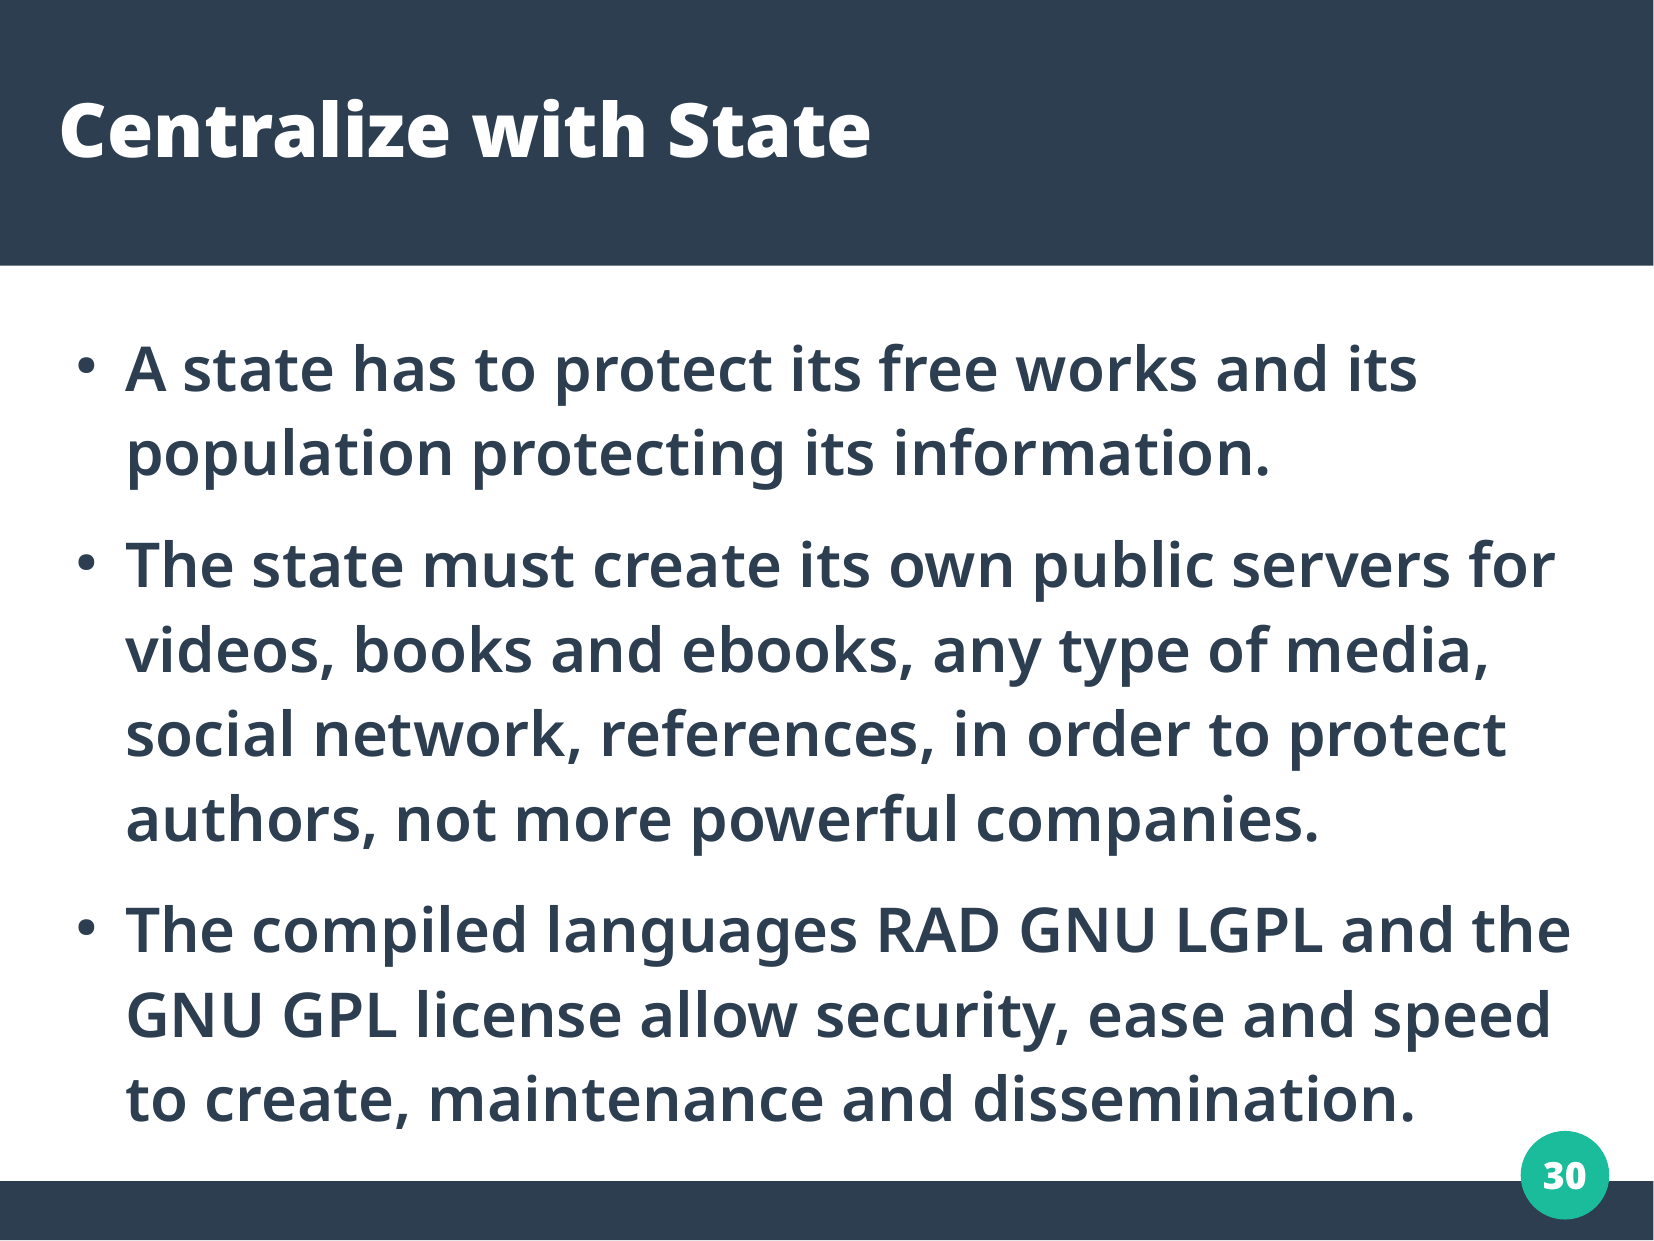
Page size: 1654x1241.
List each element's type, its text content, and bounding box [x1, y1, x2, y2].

title Centralize with State [59, 49, 1595, 207]
list A state has to protect its free works and its population protecting its information. The state must create its own public servers for videos, books and ebooks, any type of media, social network, references, in order to protect authors, not more powerful companies. The compiled languages RAD GNU LGPL and the GNU GPL license allow security, ease and speed to create, maintenance and dissemination. [59, 324, 1595, 1152]
